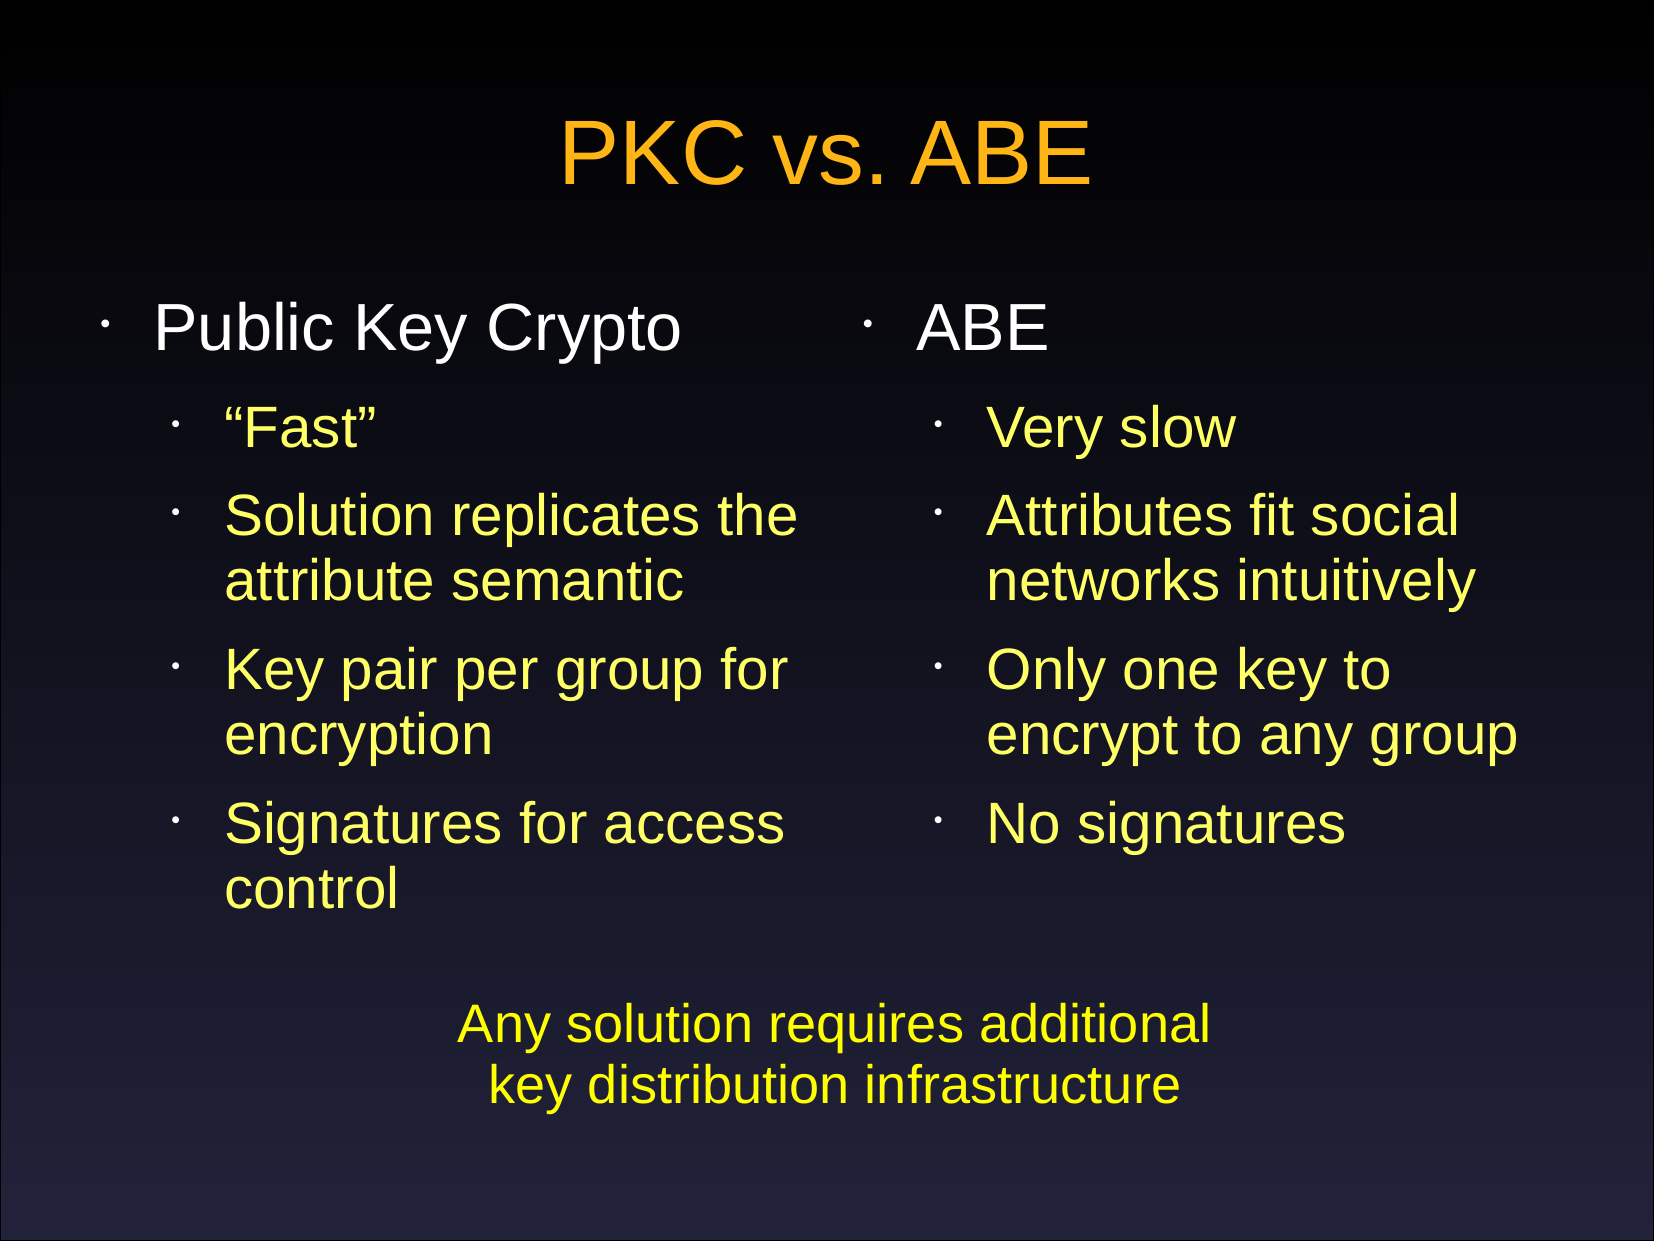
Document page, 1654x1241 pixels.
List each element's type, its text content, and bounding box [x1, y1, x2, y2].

title PKC vs. ABE [82, 49, 1571, 257]
list Public Key Crypto “Fast” Solution replicates the attribute semantic Key pair per group for encryption Signatures for access control [82, 290, 809, 1109]
text_box Any solution requires additional key distribution infrastructure [443, 986, 1228, 1122]
list ABE Very slow Attributes fit social networks intuitively Only one key to encrypt to any group No signatures [845, 290, 1572, 1109]
